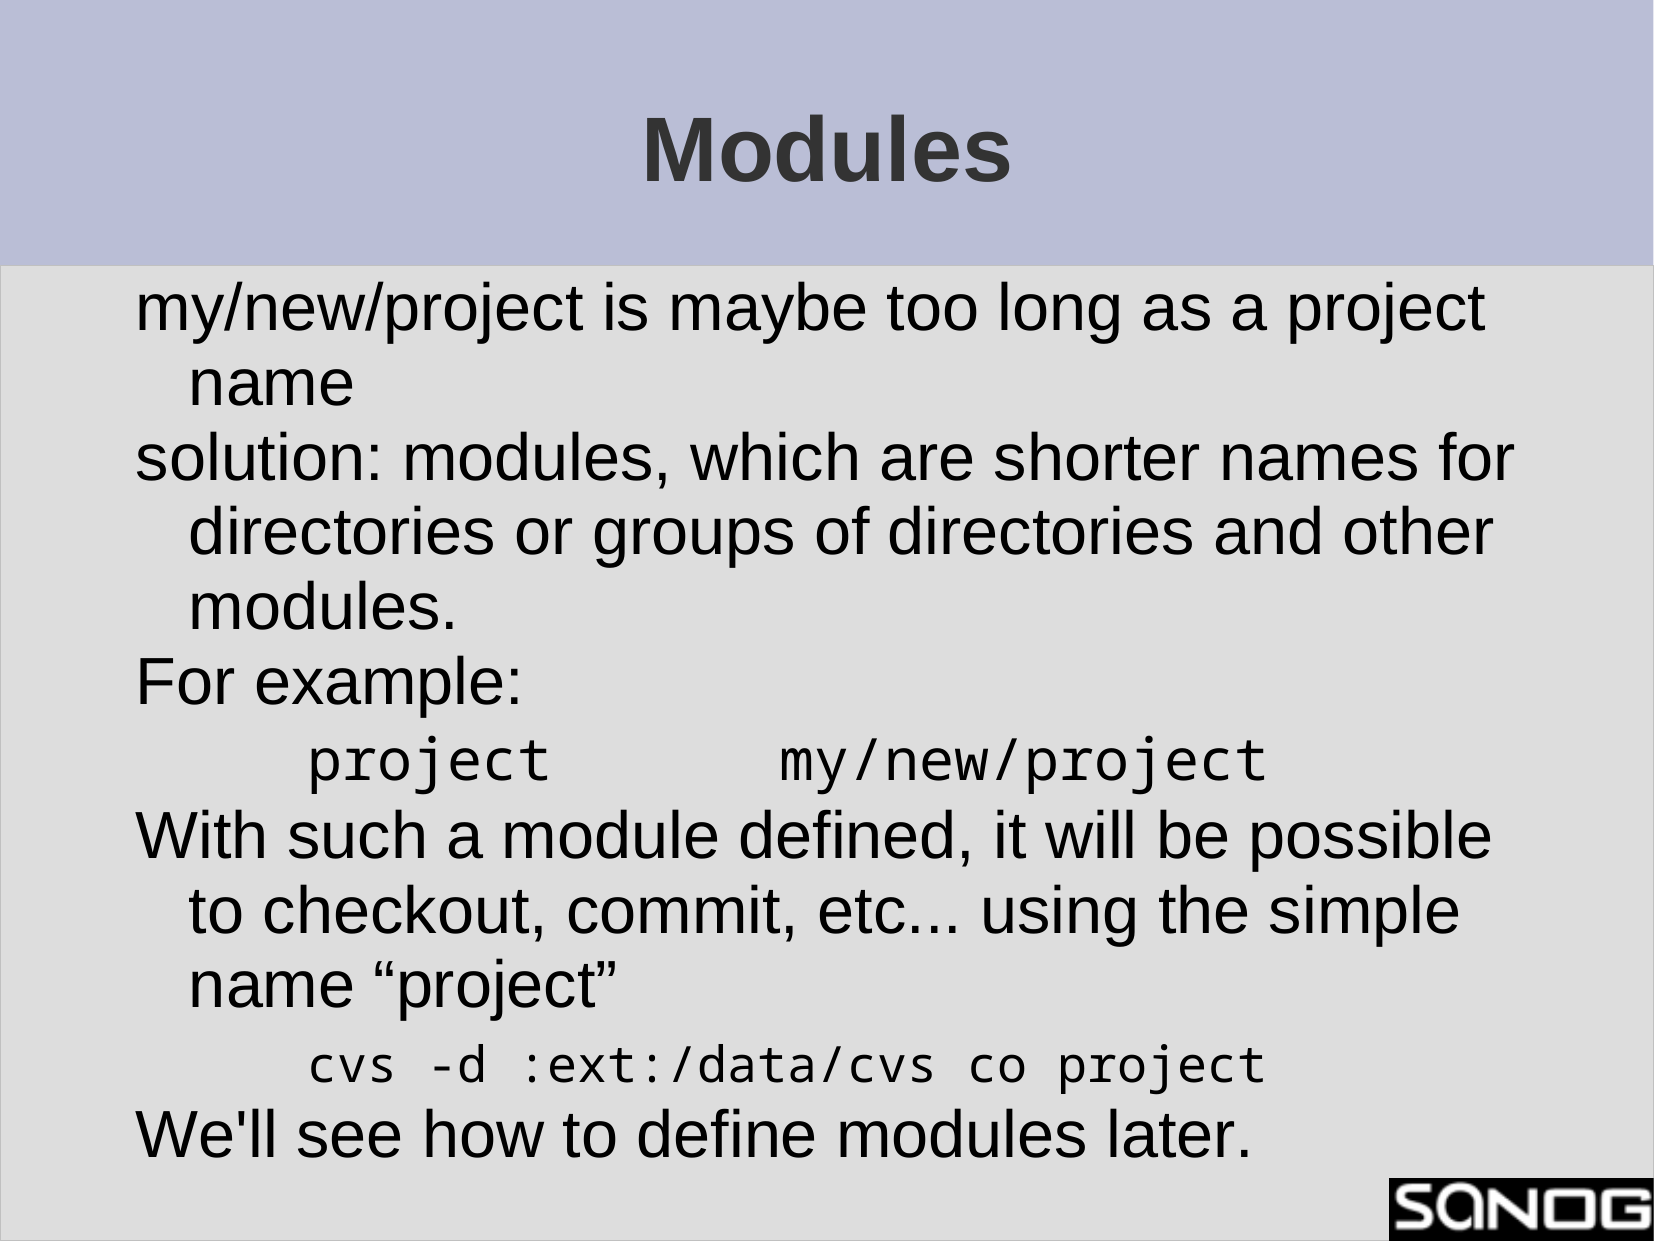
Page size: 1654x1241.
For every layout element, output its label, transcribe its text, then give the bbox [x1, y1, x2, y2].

picture [1389, 1178, 1654, 1241]
list my/new/project is maybe too long as a project name solution: modules, which are shorter names for directories or groups of directories and other modules. For example: project my/new/project With such a module defined, it will be possible to checkout, commit, etc... using the simple name “project” cvs -d :ext:/data/cvs co project We'll see how to define modules later. [118, 270, 1558, 1171]
title Modules [121, 46, 1534, 254]
